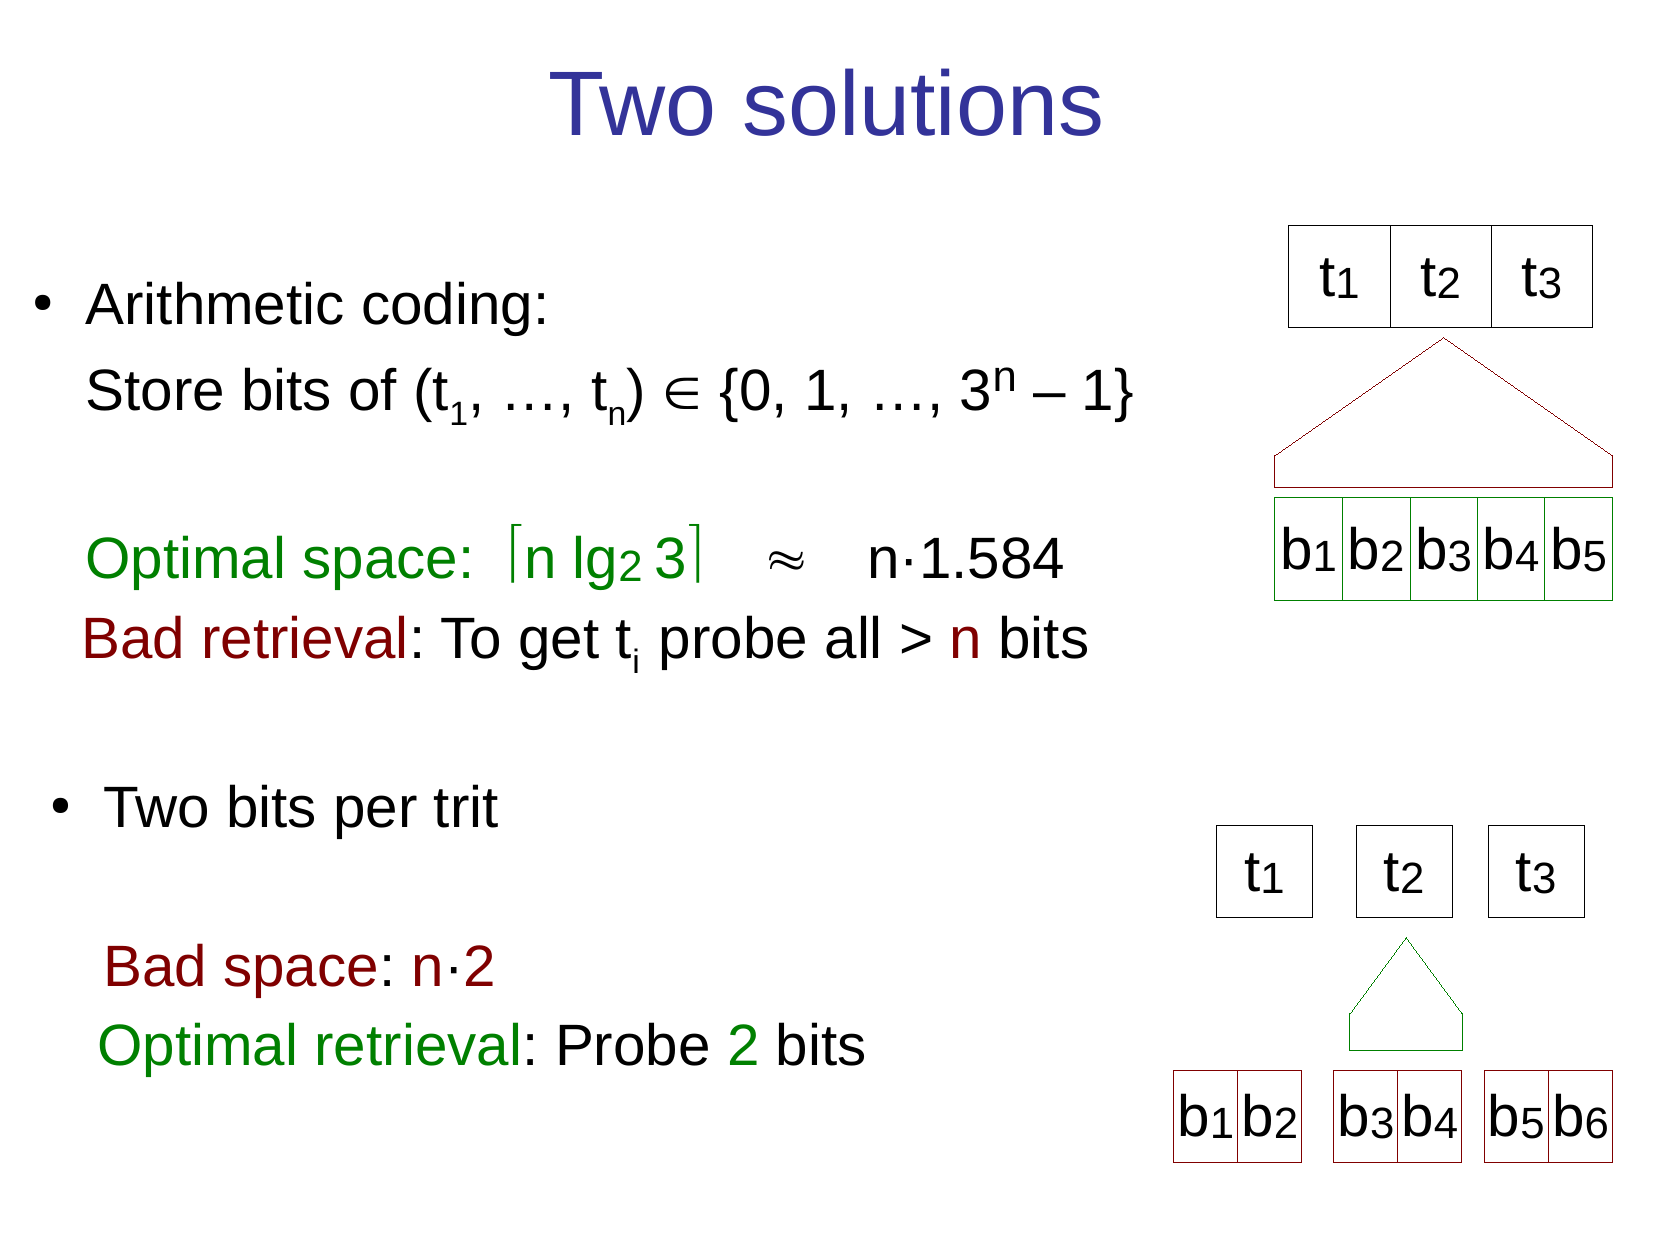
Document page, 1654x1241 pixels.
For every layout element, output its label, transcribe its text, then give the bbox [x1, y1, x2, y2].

text_box t3 [1488, 825, 1585, 918]
text_box b5 [1544, 497, 1613, 601]
title Two solutions [124, 0, 1530, 207]
text_box b3 [1410, 497, 1477, 601]
text_box b3 [1333, 1070, 1397, 1163]
text_box b4 [1397, 1070, 1462, 1163]
text_box b2 [1237, 1070, 1302, 1163]
text_box b5 [1484, 1070, 1548, 1163]
text_box b1 [1173, 1070, 1237, 1163]
text_box t2 [1356, 825, 1453, 918]
text_box t3 [1491, 225, 1593, 328]
text_box b2 [1342, 497, 1410, 601]
text_box t2 [1390, 225, 1491, 328]
text_box b4 [1477, 497, 1544, 601]
list Arithmetic coding: Store bits of (t1, …, tn)  {0, 1, …, 3n – 1} Optimal space: n lg2 3  n·1.584 Bad retrieval: To get ti probe all > n bits Two bits per trit Bad space: n·2 Optimal retrieval: Probe 2 bits [0, 184, 1654, 1238]
text_box b6 [1548, 1070, 1613, 1163]
text_box b1 [1274, 497, 1342, 601]
text_box t1 [1216, 825, 1313, 918]
text_box t1 [1288, 225, 1390, 328]
